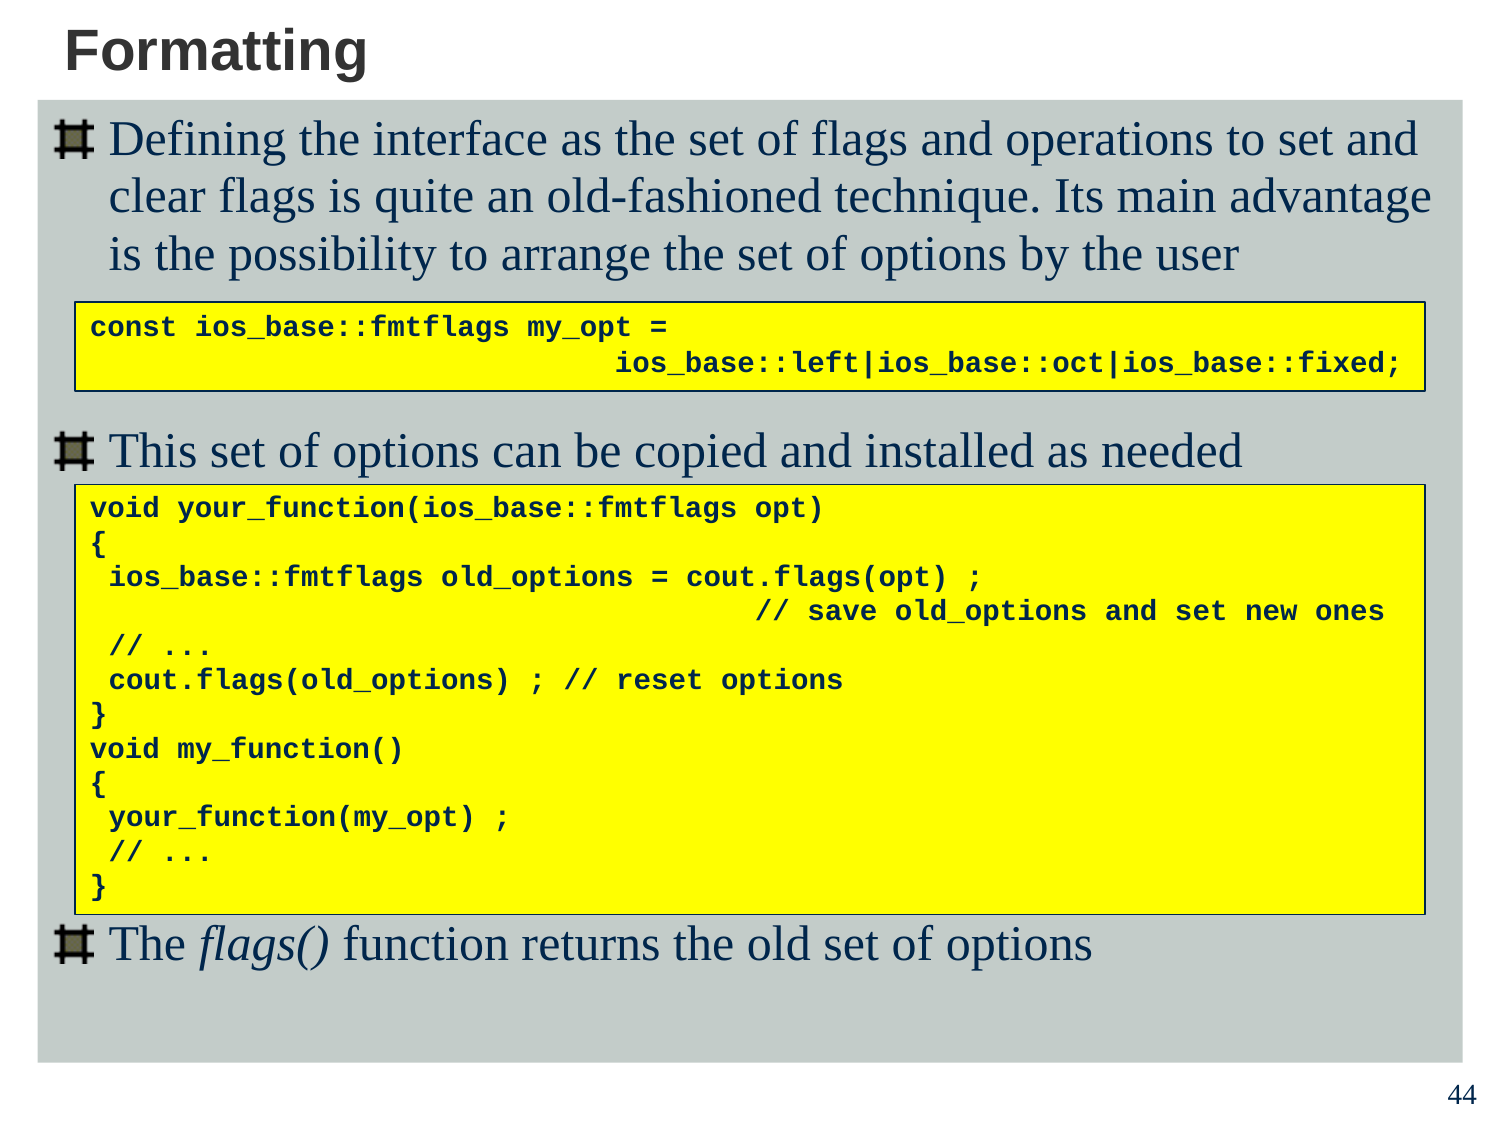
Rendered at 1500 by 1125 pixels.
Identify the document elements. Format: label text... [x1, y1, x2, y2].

text_box void your_function(ios_base::fmtflags opt) { ios_base::fmtflags old_options = cout.flags(opt) ; // save old_options and set new ones // ... cout.flags(old_options) ; // reset options } void my_function() { your_function(my_opt) ; // ... } [75, 484, 1426, 948]
list Defining the interface as the set of flags and operations to set and clear flags is quite an old-fashioned technique. Its main advantage is the possibility to arrange the set of options by the user This set of options can be copied and installed as needed The flags() function returns the old set of options [37, 99, 1463, 1063]
title Formatting [50, 0, 1450, 91]
text_box const ios_base::fmtflags my_opt = ios_base::left|ios_base::oct|ios_base::fixed; [75, 302, 1426, 444]
